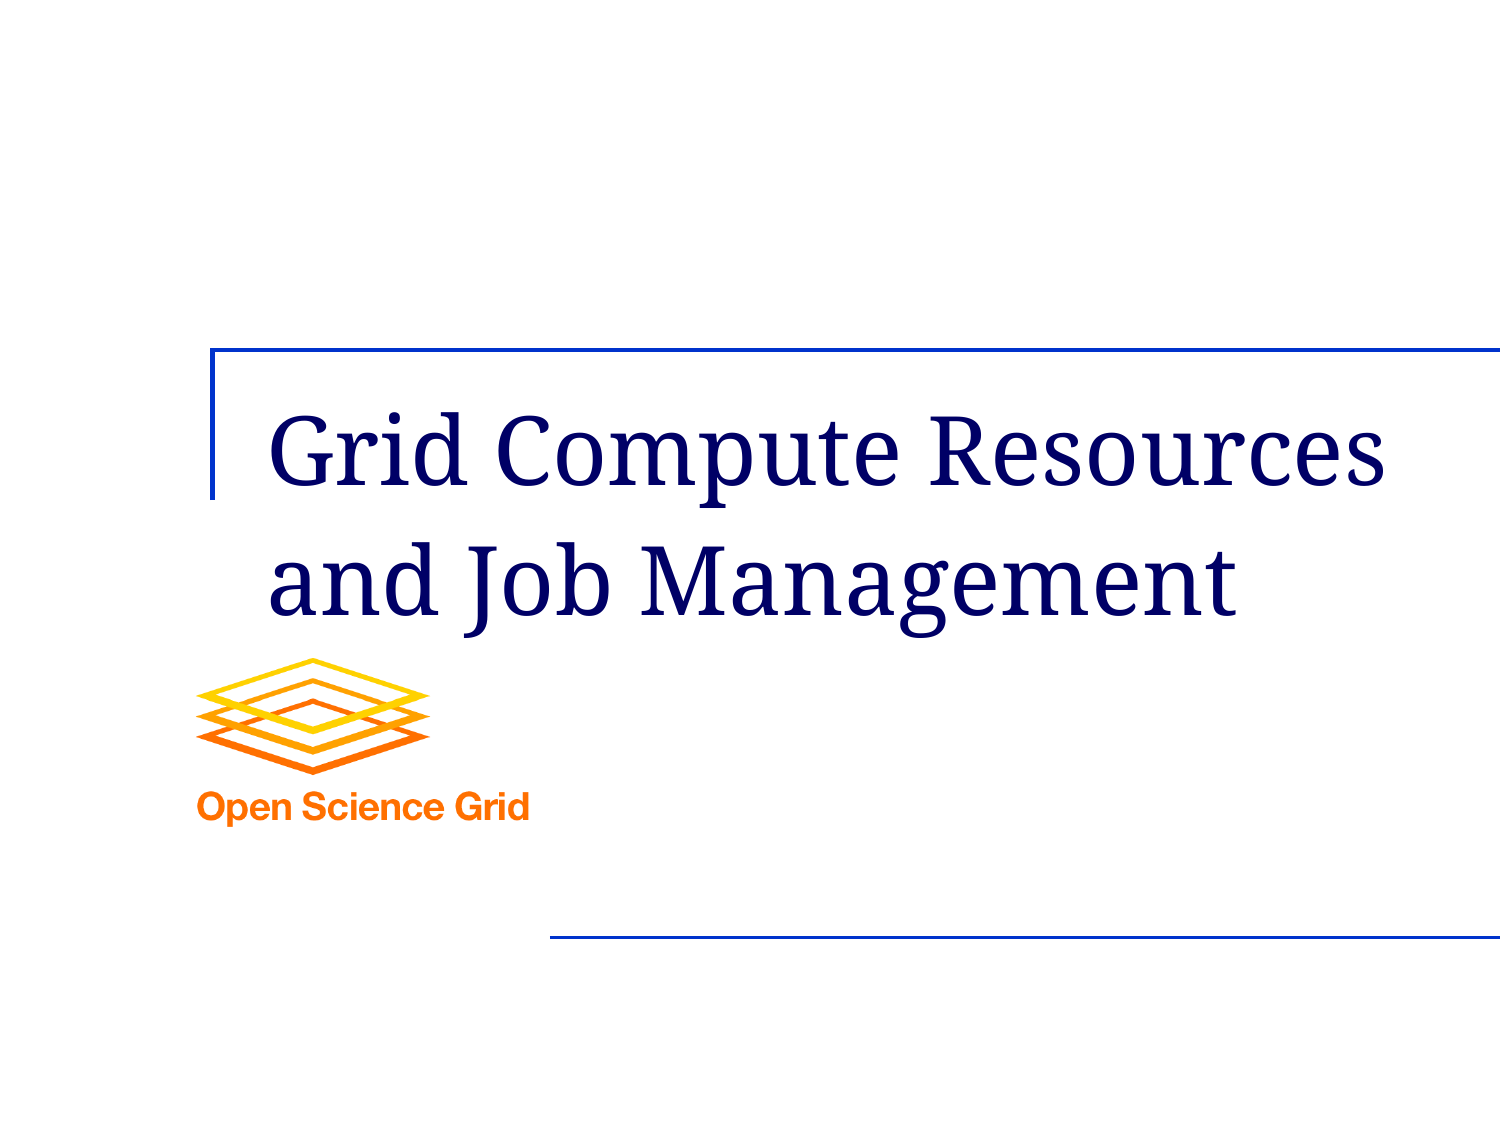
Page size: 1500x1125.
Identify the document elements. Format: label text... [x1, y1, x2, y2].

title Grid Compute Resources and Job Management [251, 375, 1500, 663]
picture [162, 624, 563, 853]
